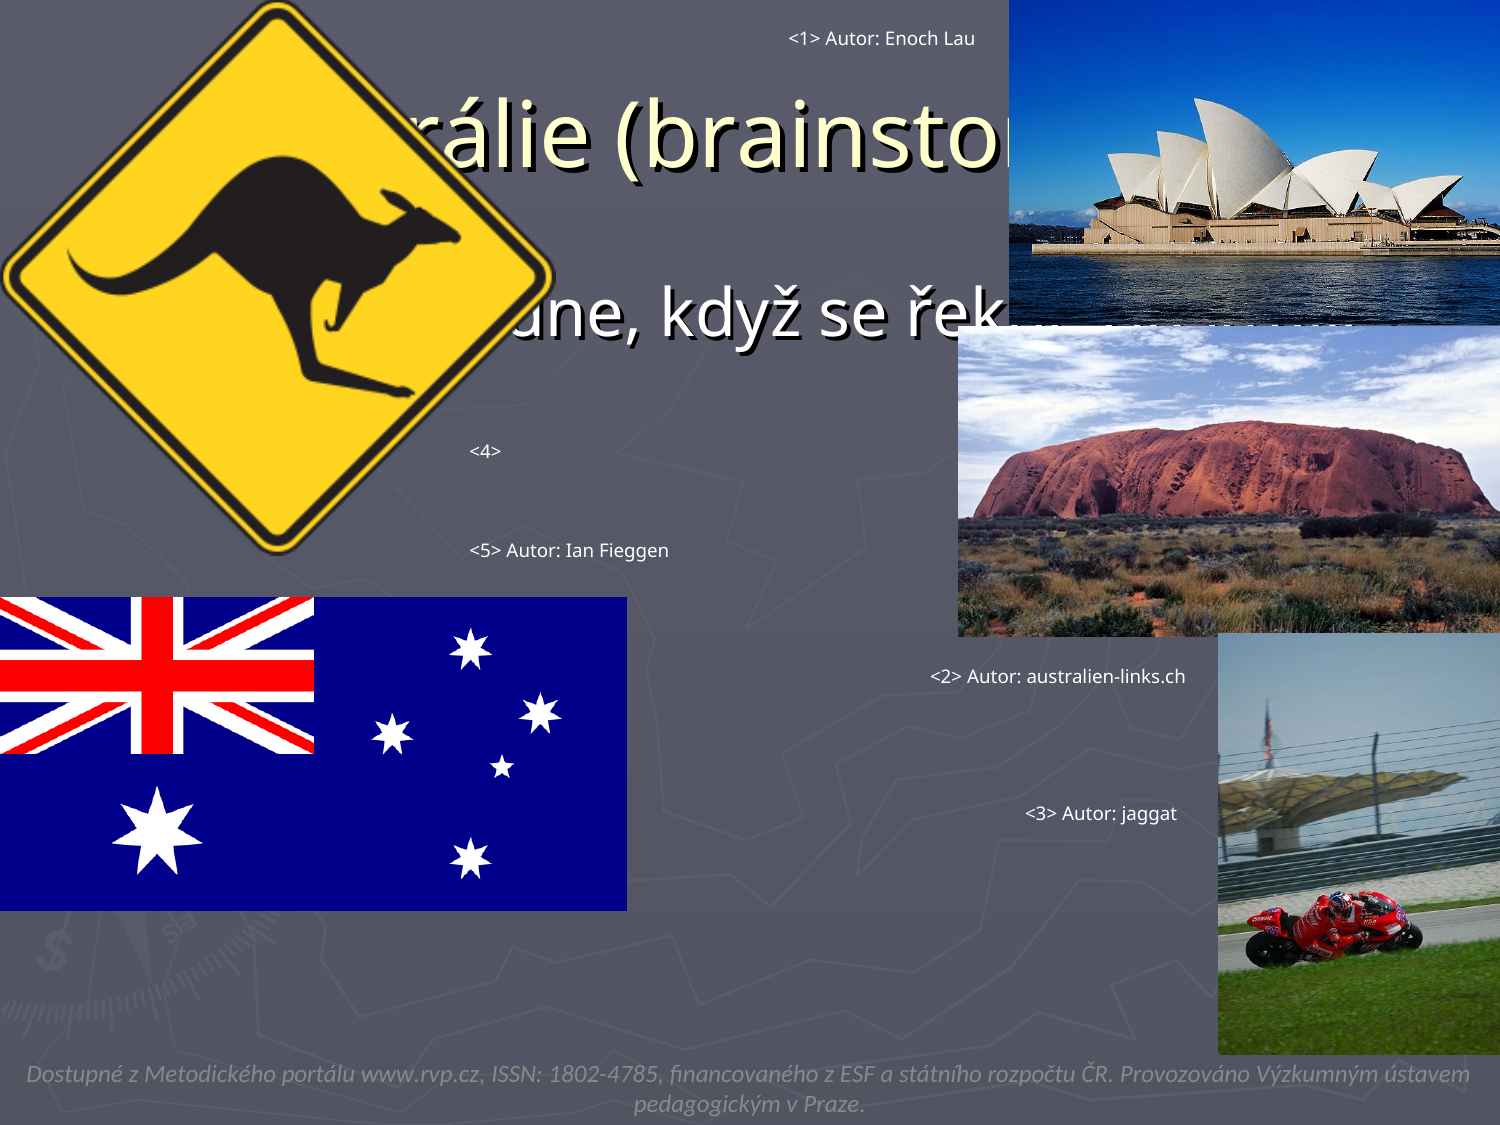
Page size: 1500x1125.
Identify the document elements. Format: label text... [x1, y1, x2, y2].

picture [0, 0, 556, 556]
list Co Vás napadne, když se řekne Austrálie? [49, 262, 1451, 1001]
text_box <1> Autor: Enoch Lau [773, 0, 999, 61]
picture [1009, 0, 1500, 325]
text_box Dostupné z Metodického portálu www.rvp.cz, ISSN: 1802-4785, financovaného z ESF a státního rozpočtu ČR. Provozováno Výzkumným ústavem pedagogickým v Praze. [0, 1049, 1500, 1125]
text_box <2> Autor: australien-links.ch <3> Autor: jaggat [915, 657, 1223, 832]
text_box <4> <5> Autor: Ian Fieggen [454, 432, 774, 574]
picture [0, 597, 627, 911]
title Austrálie (brainstorming) [556, 37, 1009, 225]
picture [958, 326, 1500, 1055]
